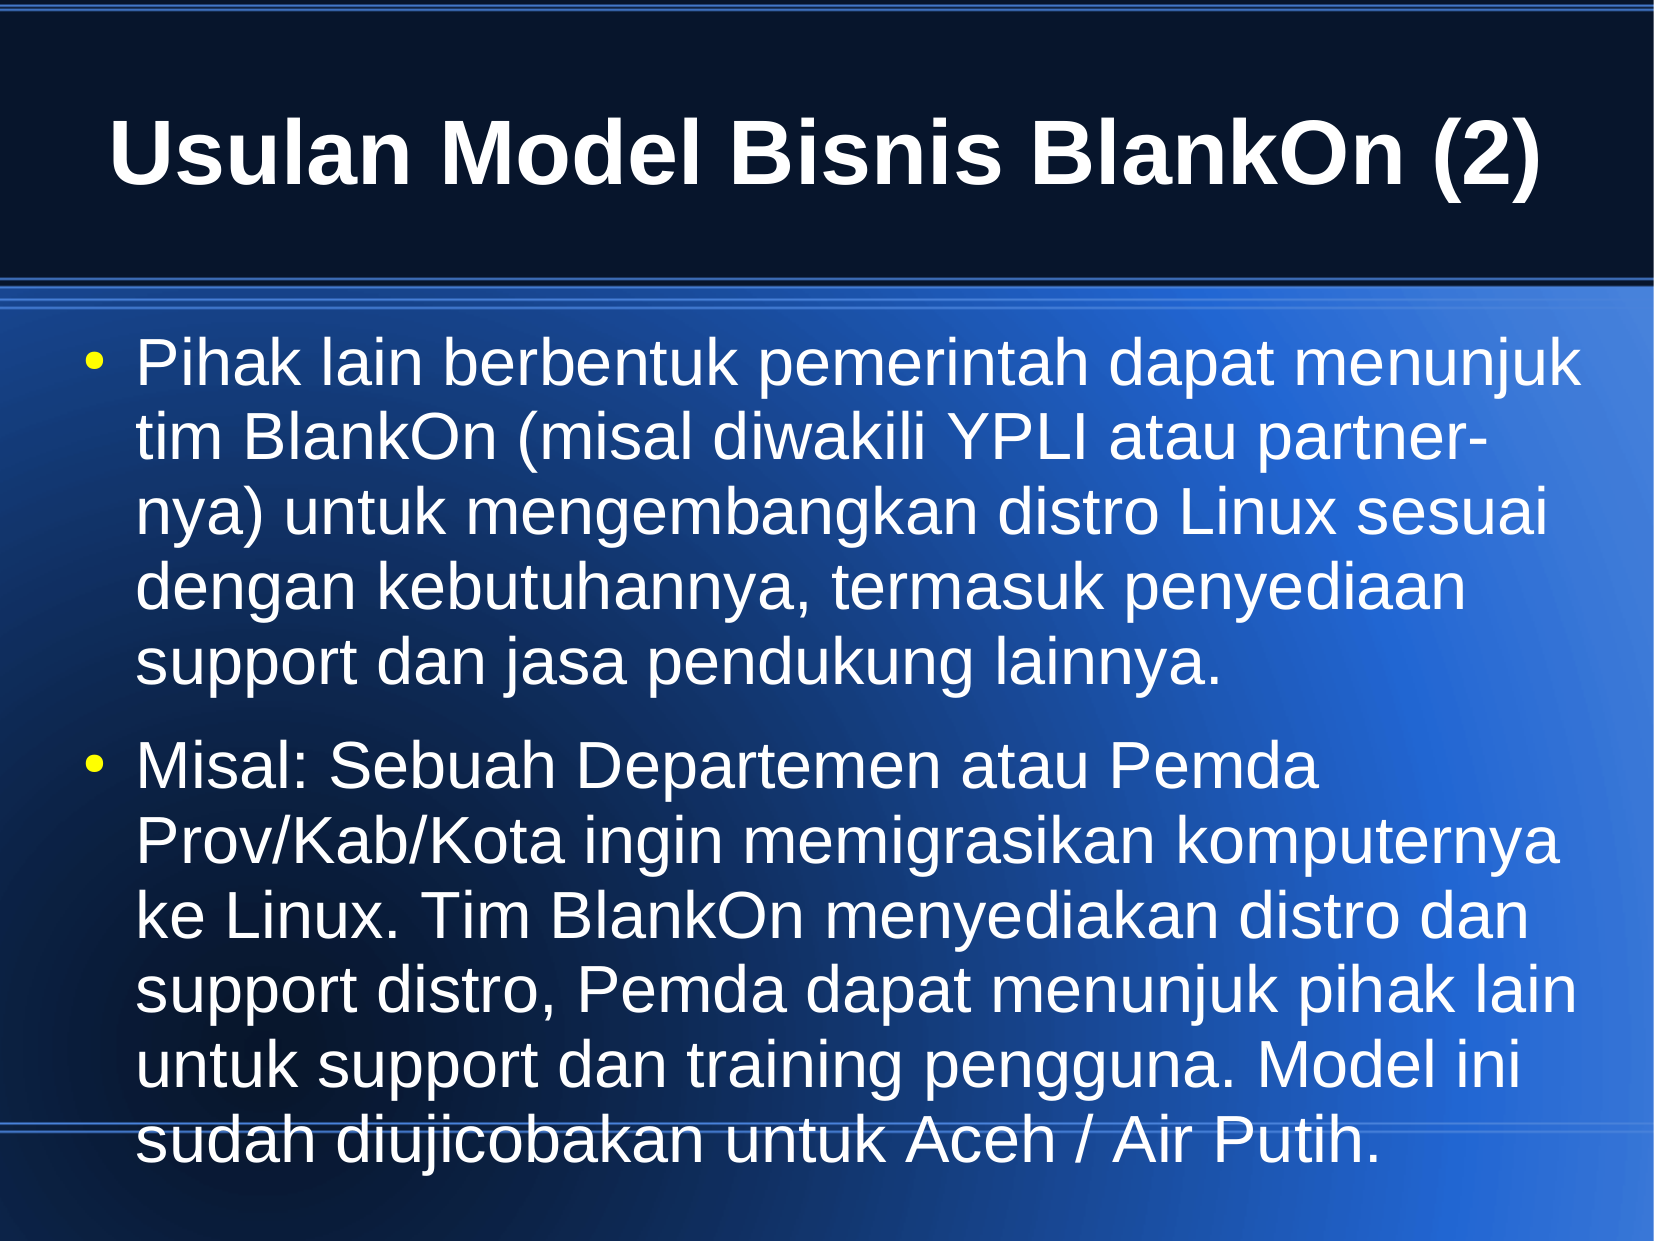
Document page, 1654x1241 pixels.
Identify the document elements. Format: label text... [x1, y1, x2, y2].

picture [0, 0, 1654, 1241]
title Usulan Model Bisnis BlankOn (2) [82, 49, 1571, 257]
list Pihak lain berbentuk pemerintah dapat menunjuk tim BlankOn (misal diwakili YPLI atau partner-nya) untuk mengembangkan distro Linux sesuai dengan kebutuhannya, termasuk penyediaan support dan jasa pendukung lainnya. Misal: Sebuah Departemen atau Pemda Prov/Kab/Kota ingin memigrasikan komputernya ke Linux. Tim BlankOn menyediakan distro dan support distro, Pemda dapat menunjuk pihak lain untuk support dan training pengguna. Model ini sudah diujicobakan untuk Aceh / Air Putih. [64, 324, 1601, 1177]
